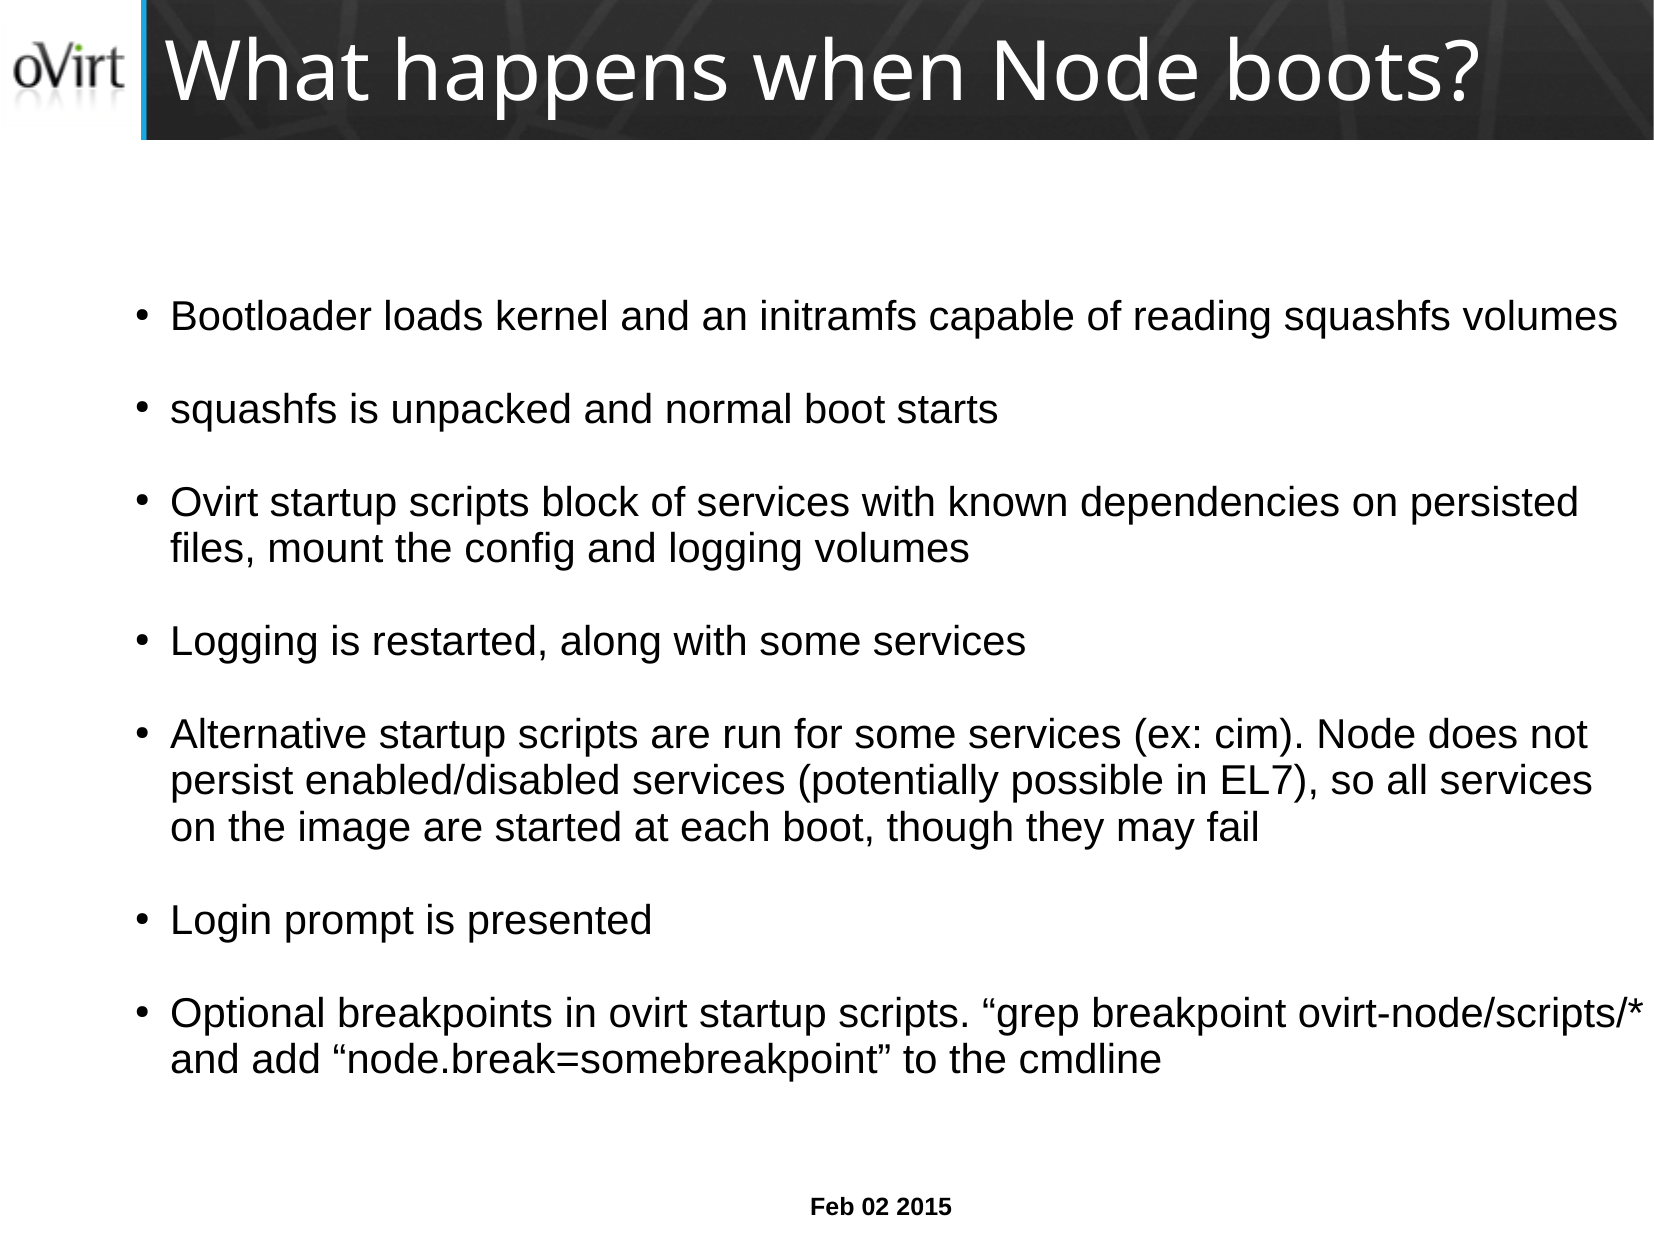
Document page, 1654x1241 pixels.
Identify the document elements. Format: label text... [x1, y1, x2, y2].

text_box Bootloader loads kernel and an initramfs capable of reading squashfs volumes squashfs is unpacked and normal boot starts Ovirt startup scripts block of services with known dependencies on persisted files, mount the config and logging volumes Logging is restarted, along with some services Alternative startup scripts are run for some services (ex: cim). Node does not persist enabled/disabled services (potentially possible in EL7), so all services on the image are started at each boot, though they may fail Login prompt is presented Optional breakpoints in ovirt startup scripts. “grep breakpoint ovirt-node/scripts/* and add “node.break=somebreakpoint” to the cmdline [120, 285, 1654, 1090]
title What happens when Node boots? [164, 18, 1653, 119]
picture [0, 0, 1654, 140]
